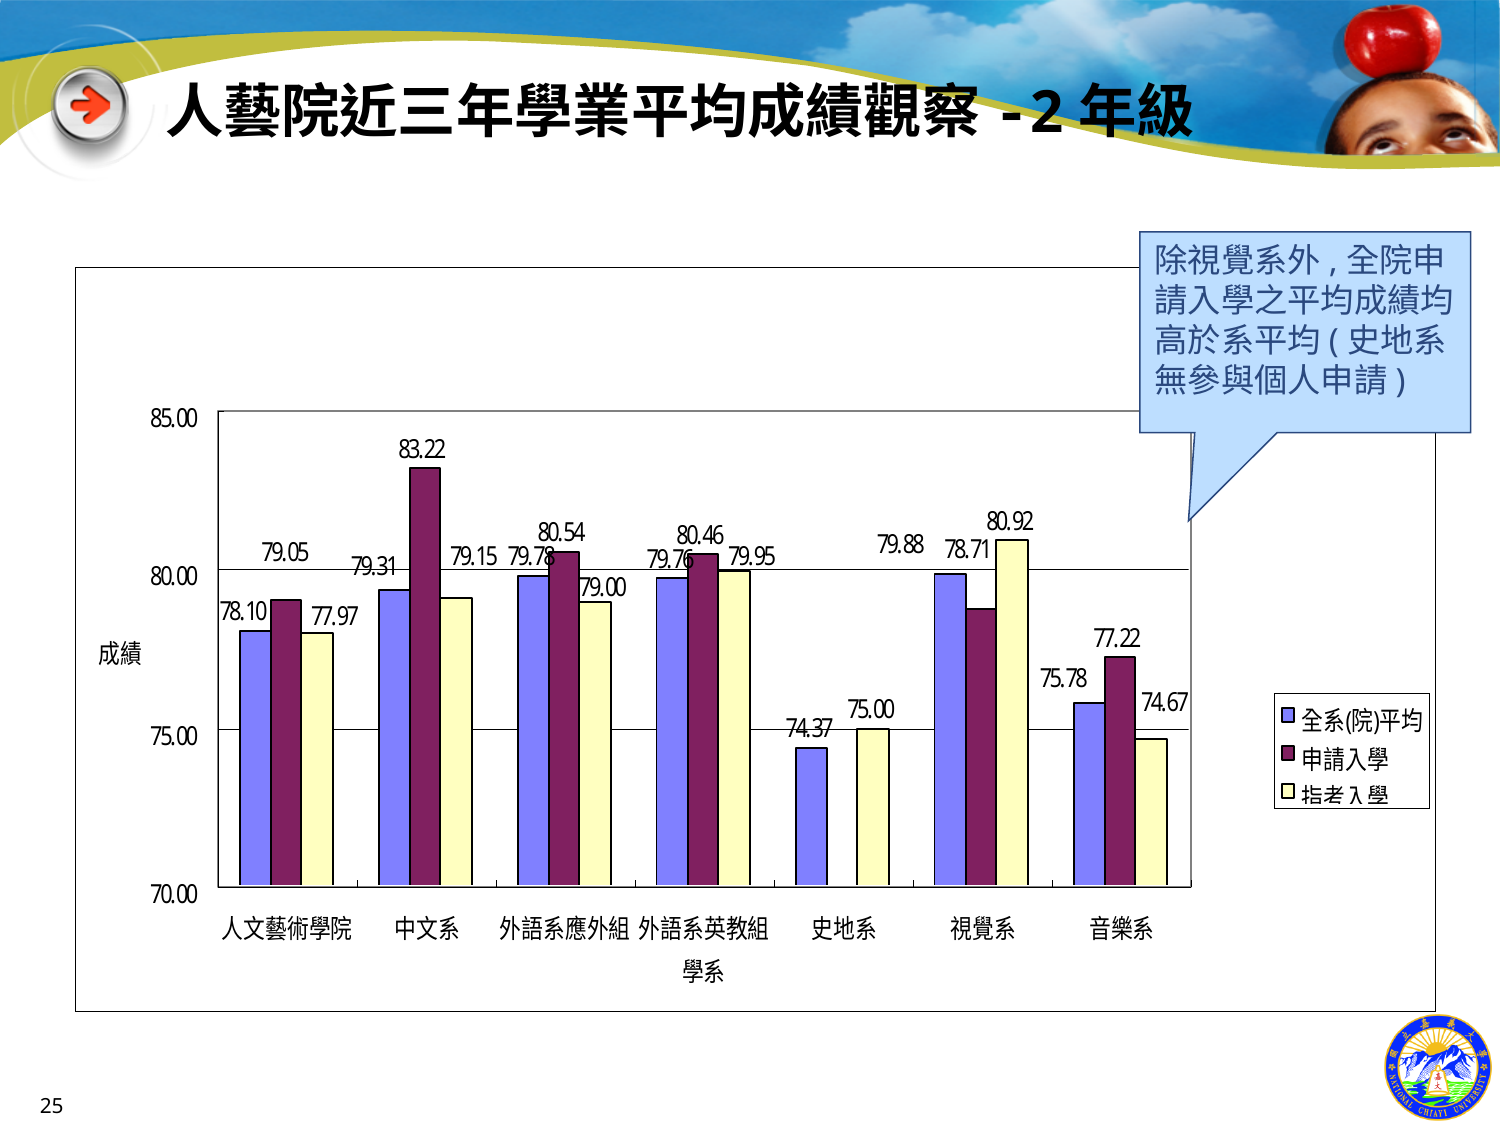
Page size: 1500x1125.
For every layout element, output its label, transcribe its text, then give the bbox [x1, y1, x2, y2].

text_box 除視覺系外,全院申請入學之平均成績均高於系平均(史地系無參與個人申請) [1139, 231, 1471, 521]
text_box [24, 1084, 376, 1125]
chart [64, 255, 1447, 1024]
text_box 人藝院近三年學業平均成績觀察-2年級 [150, 62, 1235, 155]
